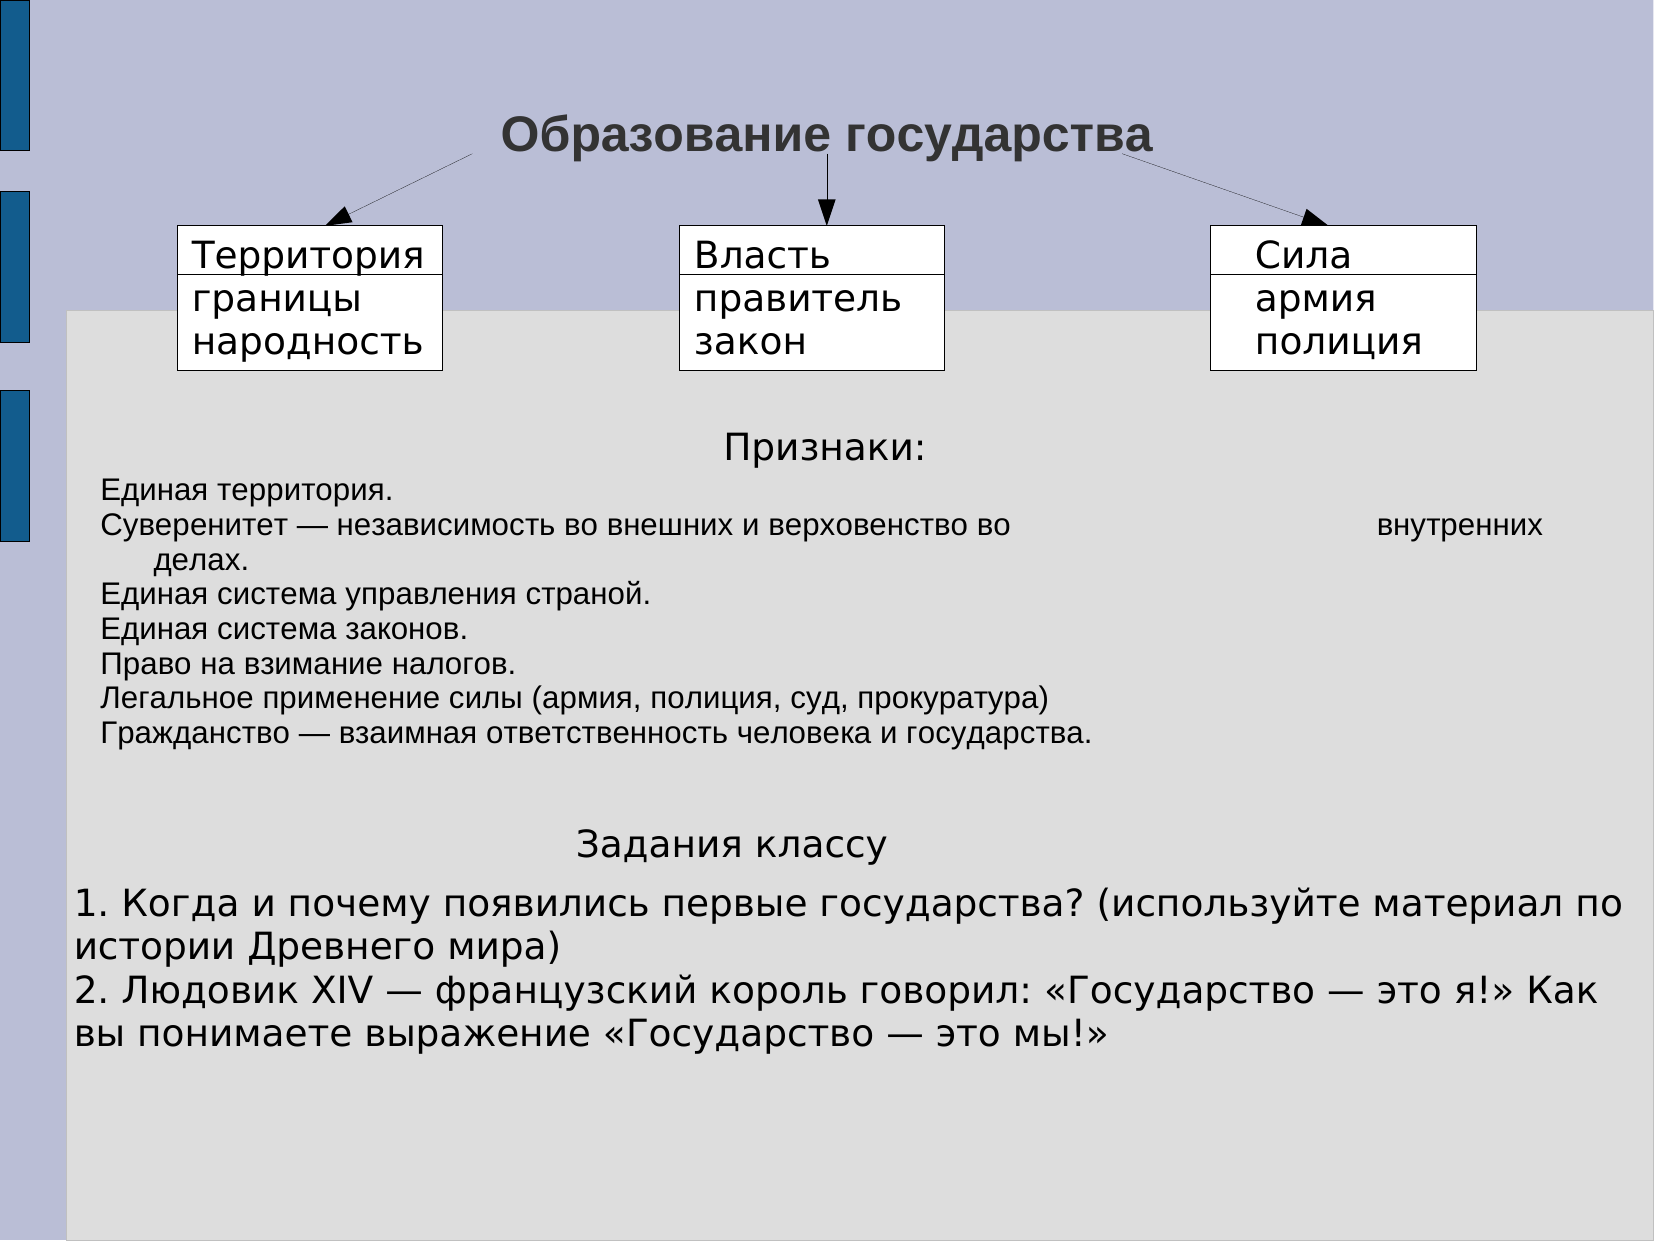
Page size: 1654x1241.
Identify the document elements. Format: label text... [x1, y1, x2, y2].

text_box Сила армия полиция [1240, 225, 1565, 372]
text_box 1. Когда и почему появились первые государства? (используйте материал по истории Древнего мира) 2. Людовик XIV — французский король говорил: «Государство — это я!» Как вы понимаете выражение «Государство — это мы!» [59, 874, 1654, 1063]
text_box [1210, 225, 1240, 371]
text_box Признаки: [708, 418, 945, 478]
title Образование государства [82, 49, 1571, 219]
text_box Задания классу [561, 815, 1004, 874]
text_box Власть правитель закон [679, 225, 945, 372]
list Единая территория. Суверенитет — независимость во внешних и верховенство во внутренних делах. Единая система управления страной. Единая система законов. Право на взимание налогов. Легальное применение силы (армия, полиция, суд, прокуратура) Гражданство — взаимная ответственность человека и государства. [82, 472, 1565, 798]
text_box Территория границы народность [177, 225, 443, 372]
